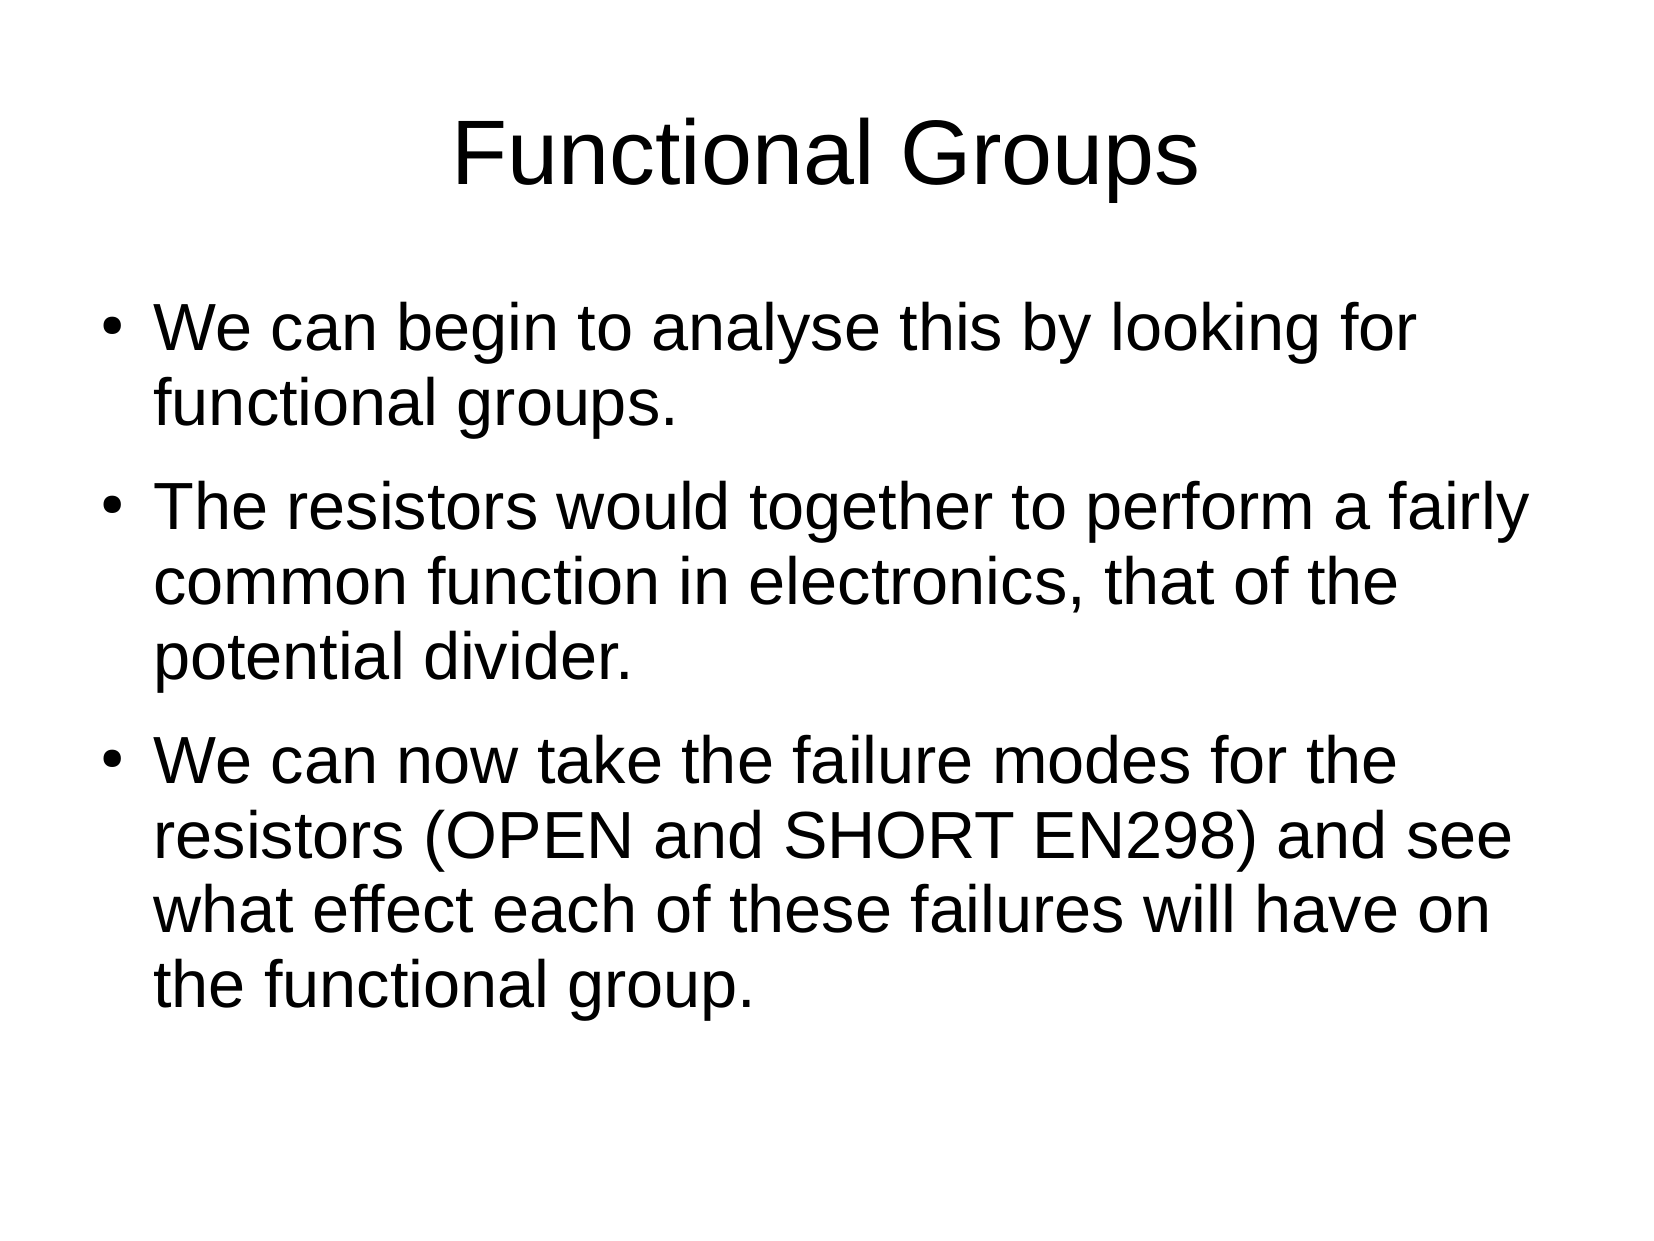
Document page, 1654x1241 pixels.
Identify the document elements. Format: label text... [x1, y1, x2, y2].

list We can begin to analyse this by looking for functional groups. The resistors would together to perform a fairly common function in electronics, that of the potential divider. We can now take the failure modes for the resistors (OPEN and SHORT EN298) and see what effect each of these failures will have on the functional group. [82, 290, 1571, 1109]
title Functional Groups [82, 49, 1571, 257]
